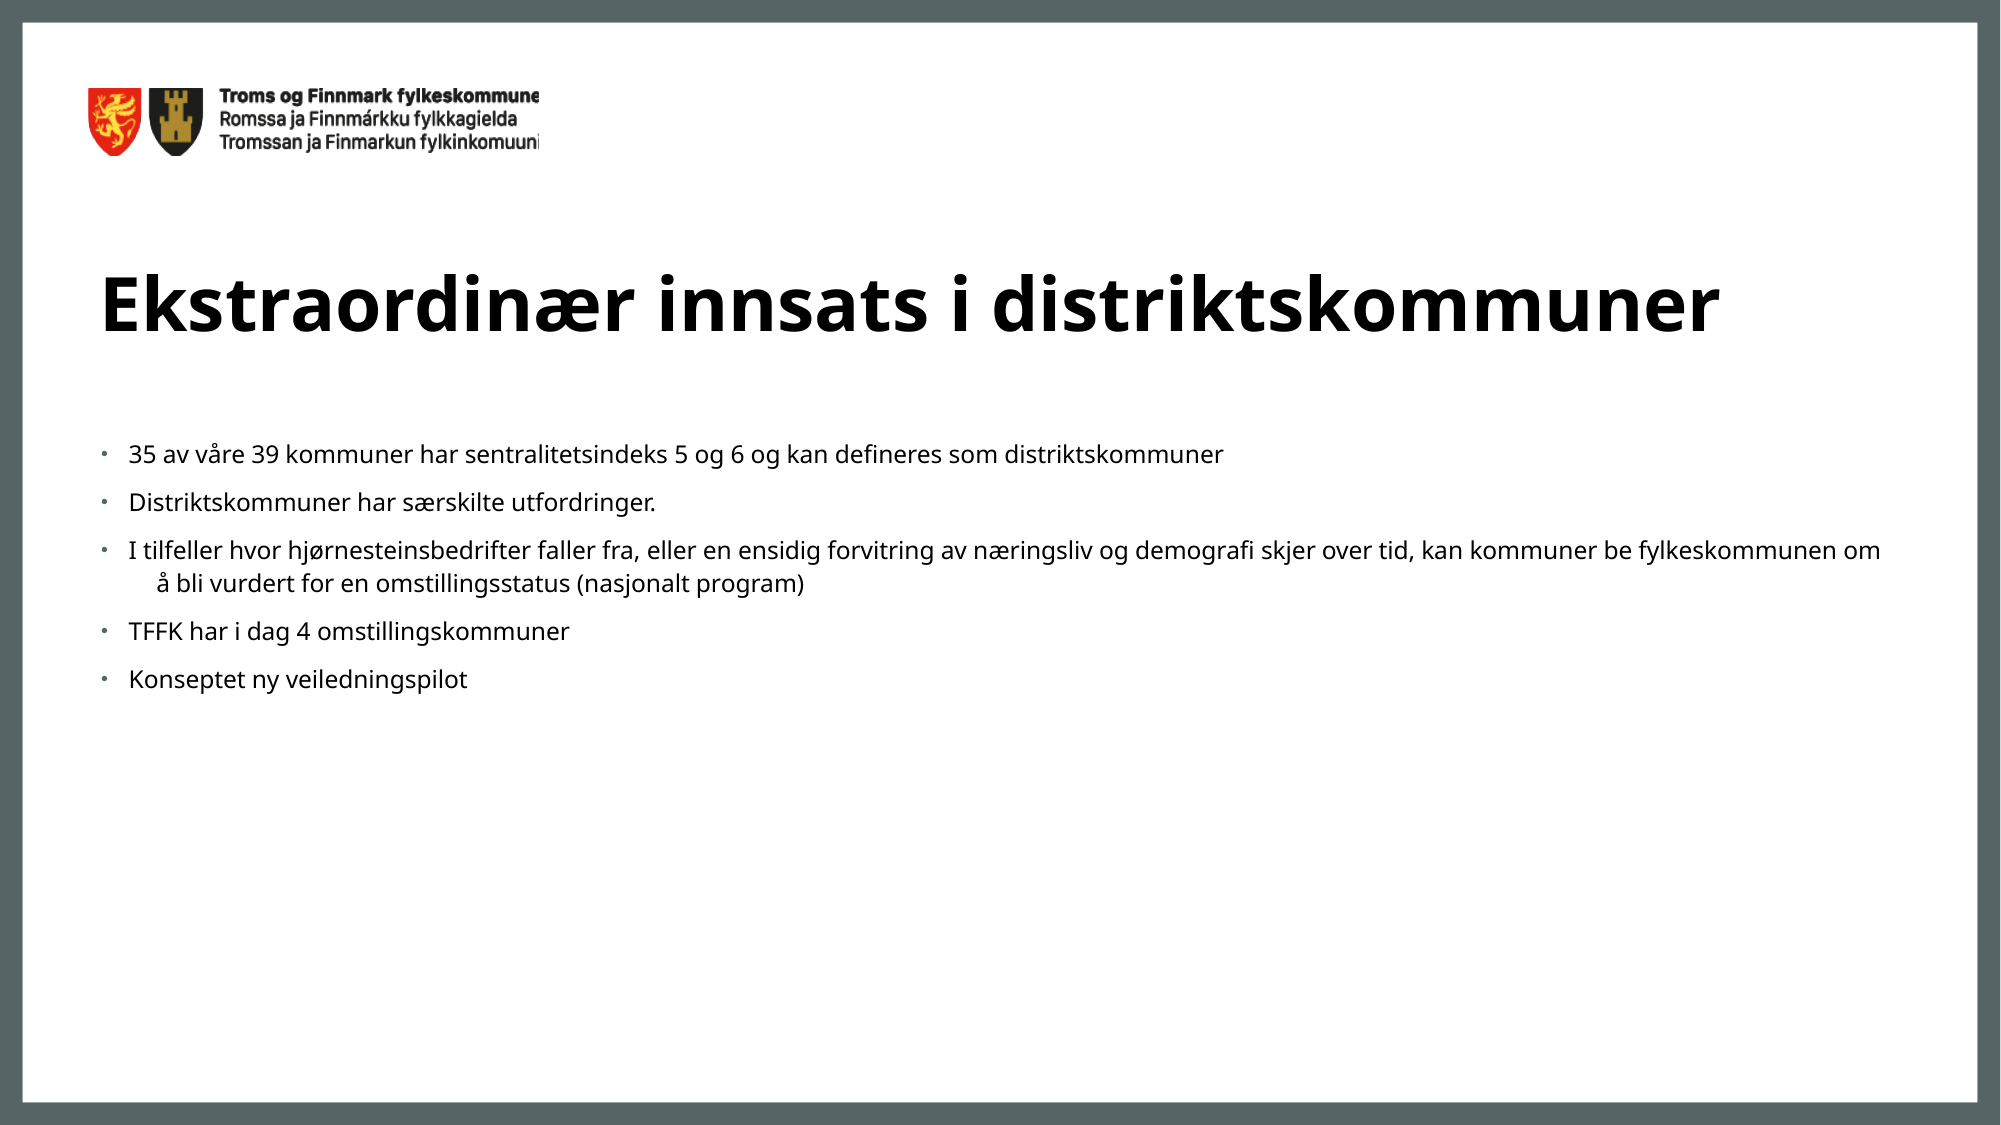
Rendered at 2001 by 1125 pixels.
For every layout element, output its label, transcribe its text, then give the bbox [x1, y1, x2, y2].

list 35 av våre 39 kommuner har sentralitetsindeks 5 og 6 og kan defineres som distriktskommuner Distriktskommuner har særskilte utfordringer. I tilfeller hvor hjørnesteinsbedrifter faller fra, eller en ensidig forvitring av næringsliv og demografi skjer over tid, kan kommuner be fylkeskommunen om å bli vurdert for en omstillingsstatus (nasjonalt program) TFFK har i dag 4 omstillingskommuner Konseptet ny veiledningspilot [84, 338, 1893, 1087]
title Ekstraordinær innsats i distriktskommuner [84, 222, 1916, 339]
